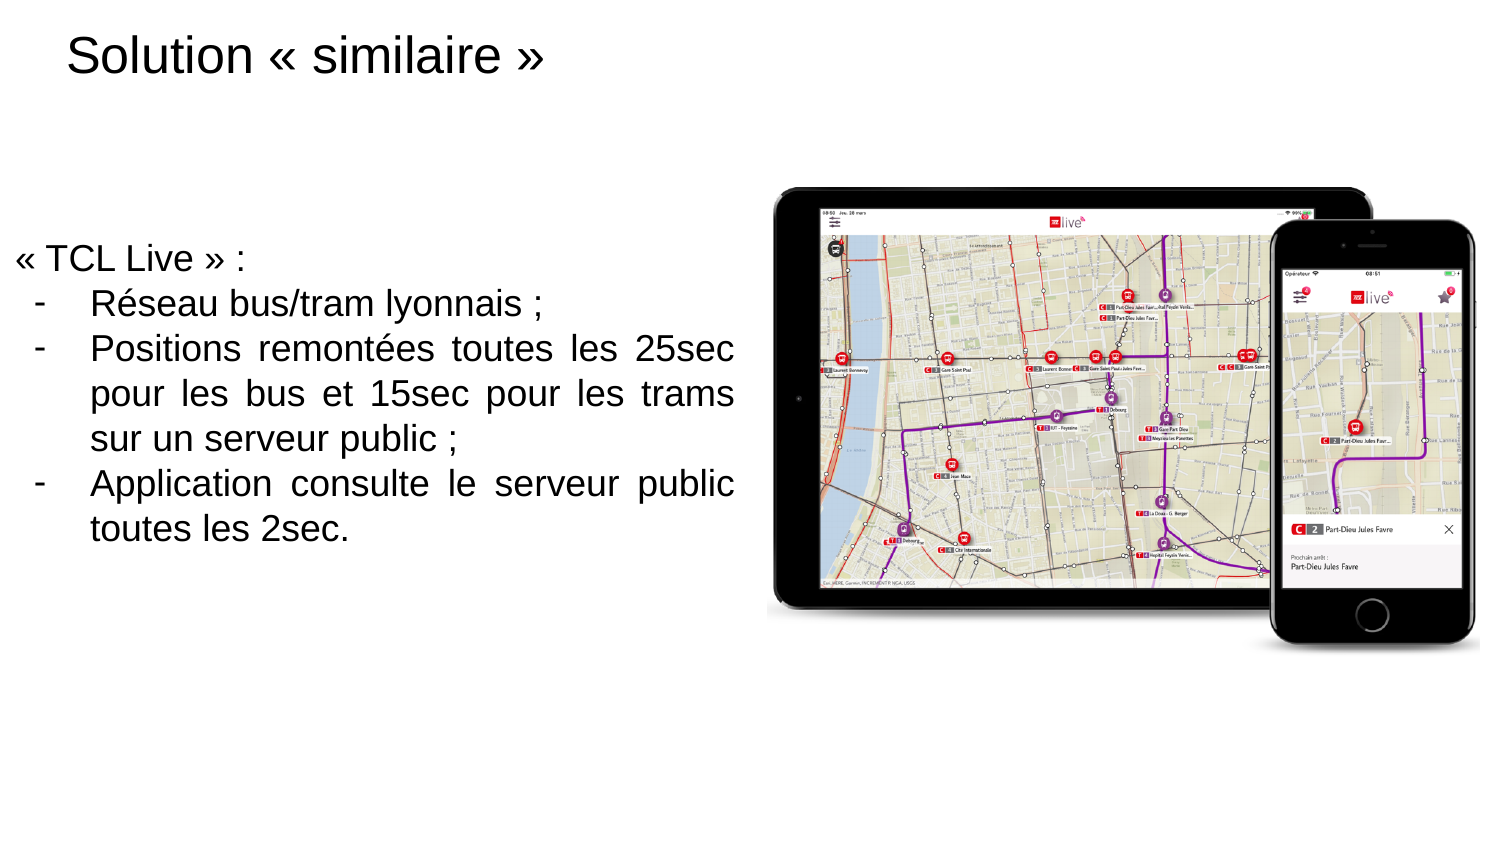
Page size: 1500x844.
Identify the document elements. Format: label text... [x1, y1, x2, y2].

list « TCL Live » : Réseau bus/tram lyonnais ; Positions remontées toutes les 25sec pour les bus et 15sec pour les trams sur un serveur public ; Application consulte le serveur public toutes les 2sec. [0, 218, 750, 697]
picture [767, 187, 1480, 657]
title Solution « similaire » [51, 6, 1449, 101]
